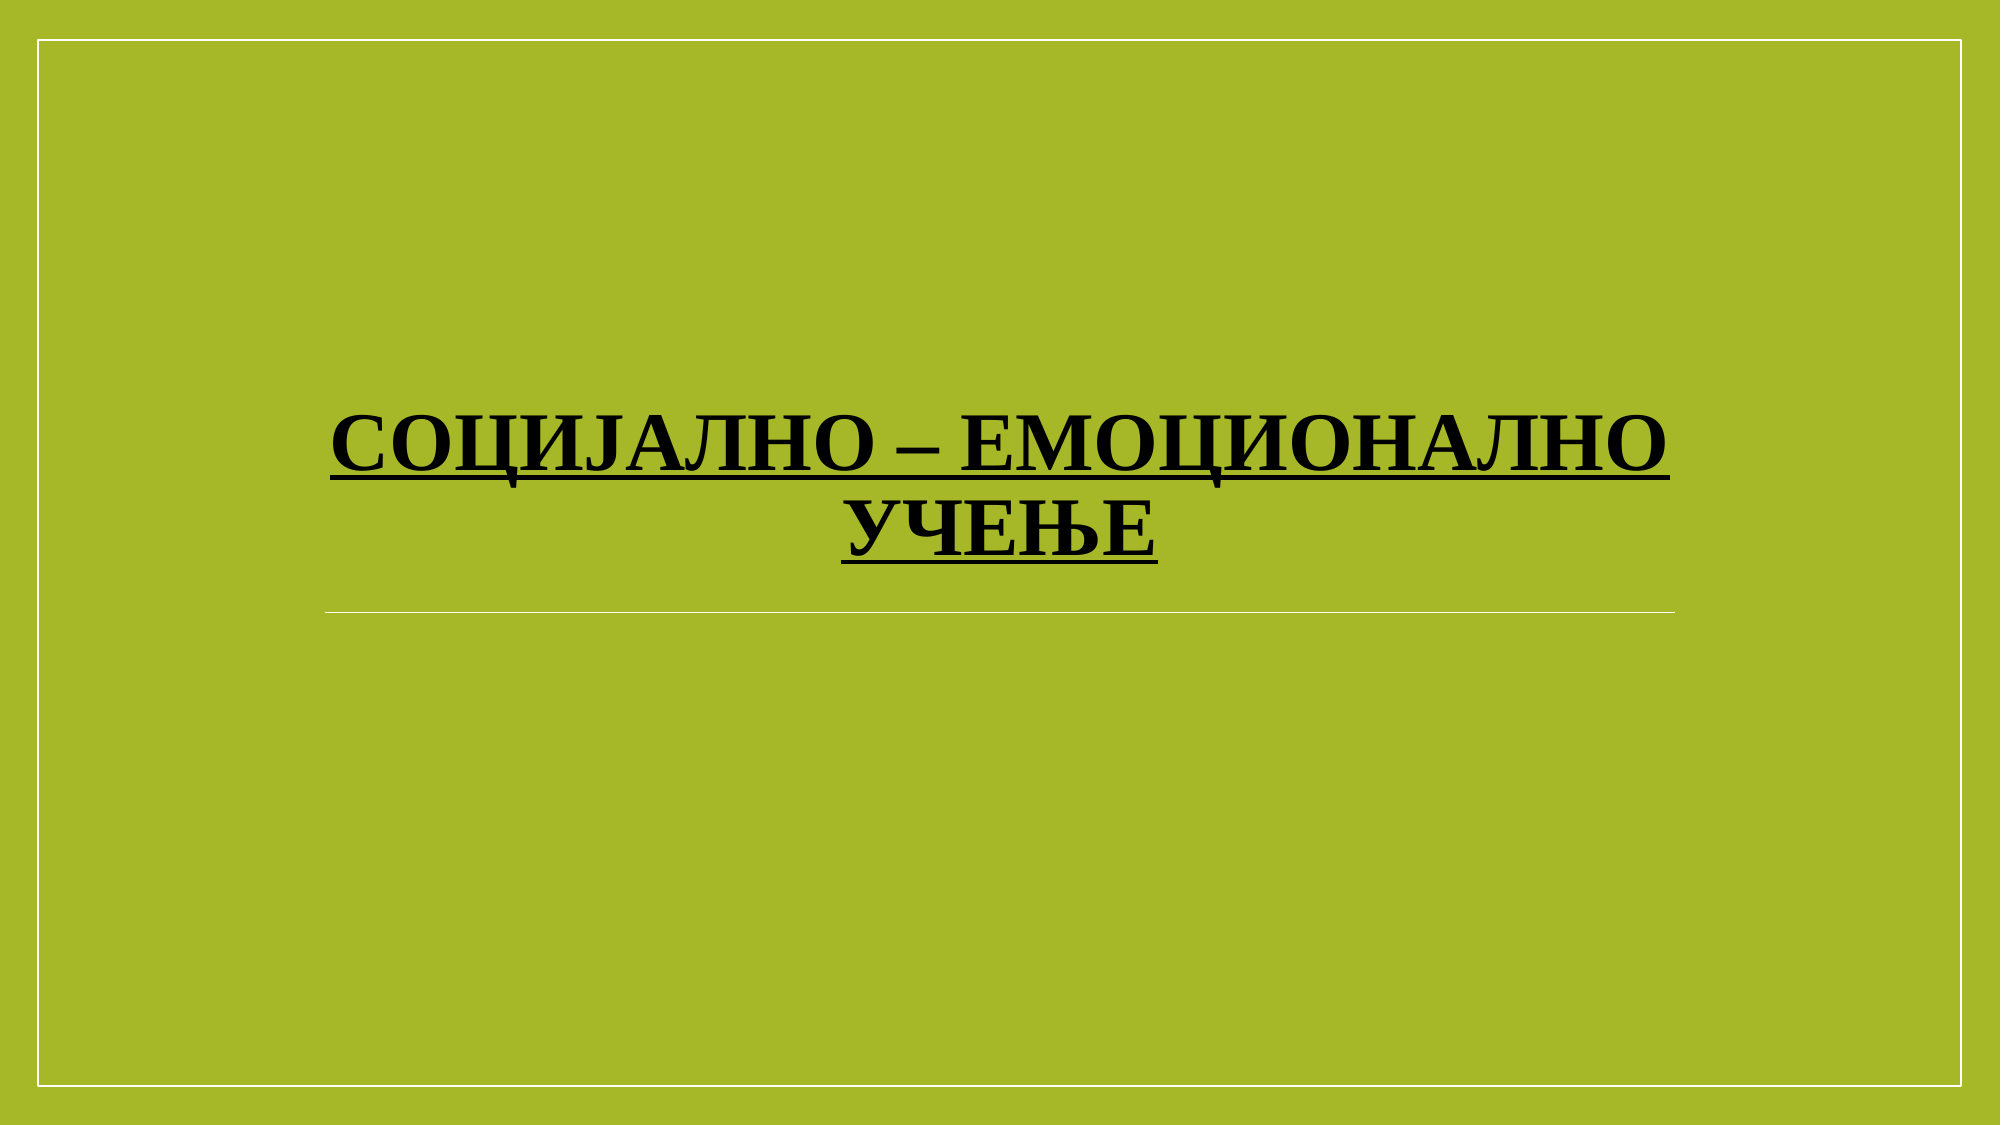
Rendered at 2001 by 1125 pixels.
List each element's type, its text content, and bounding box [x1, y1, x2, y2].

title СОЦИЈАЛНО – ЕМОЦИОНАЛНО УЧЕЊЕ [182, 144, 1818, 625]
